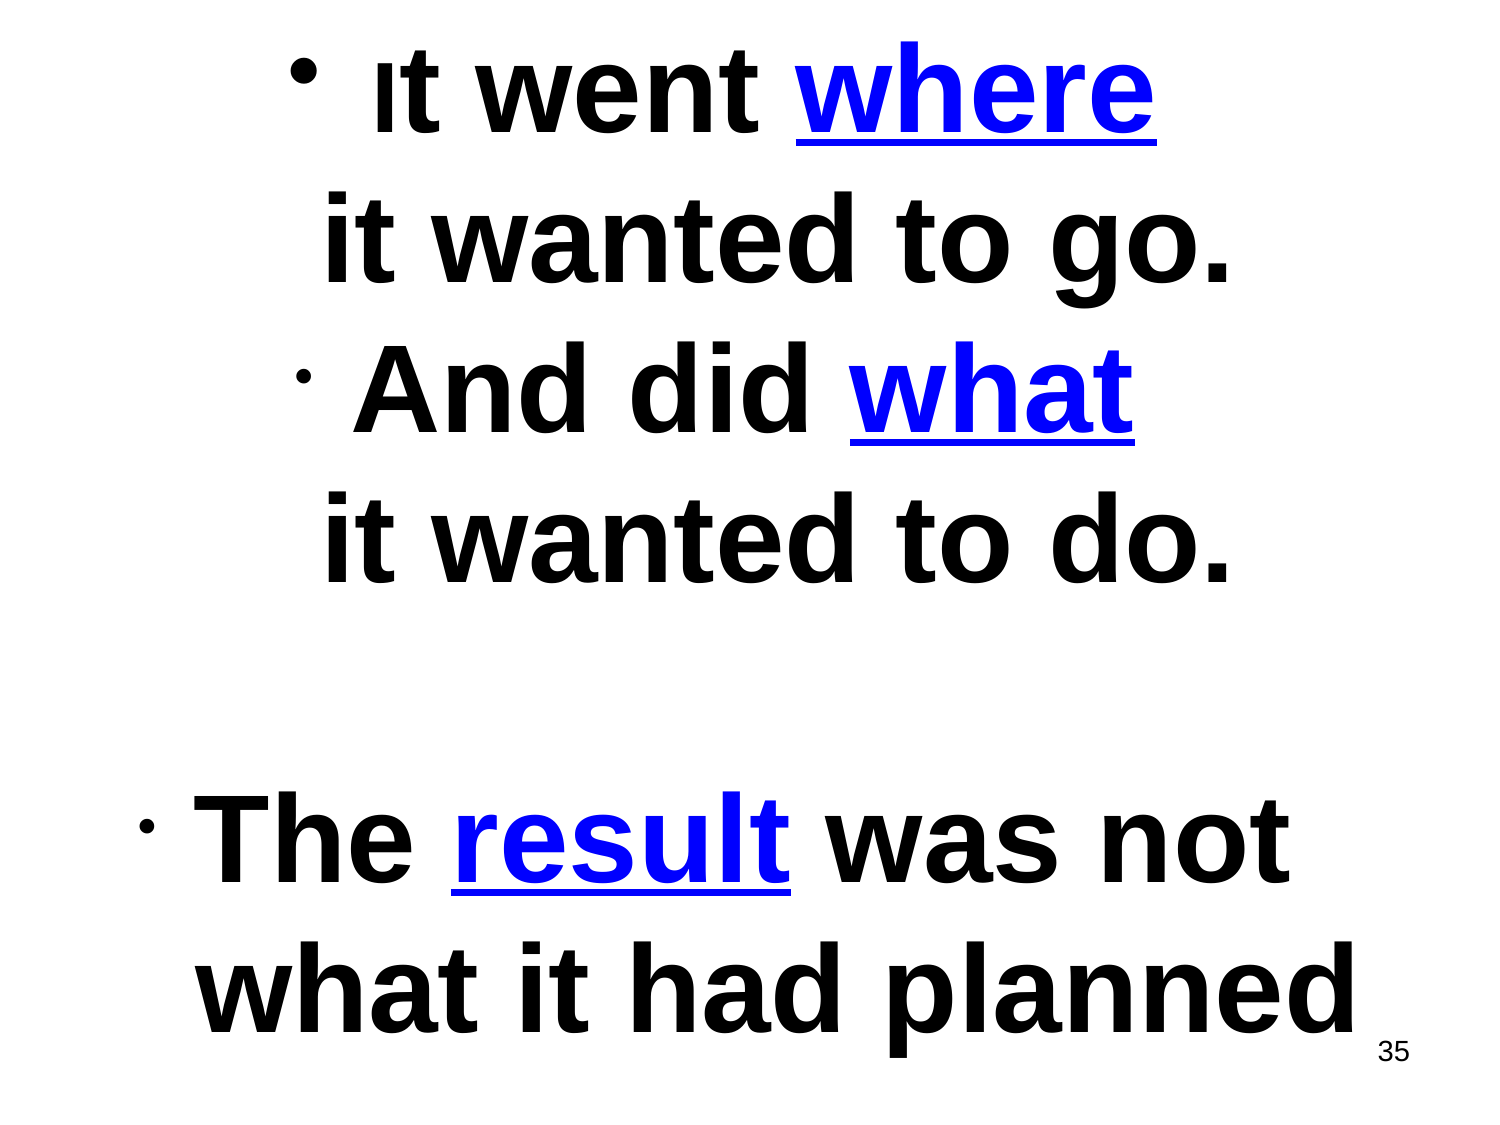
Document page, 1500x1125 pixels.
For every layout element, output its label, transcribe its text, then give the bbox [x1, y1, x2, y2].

text_box It went where it wanted to go. And did what it wanted to do. The result was not what it had planned [0, 0, 1500, 1125]
